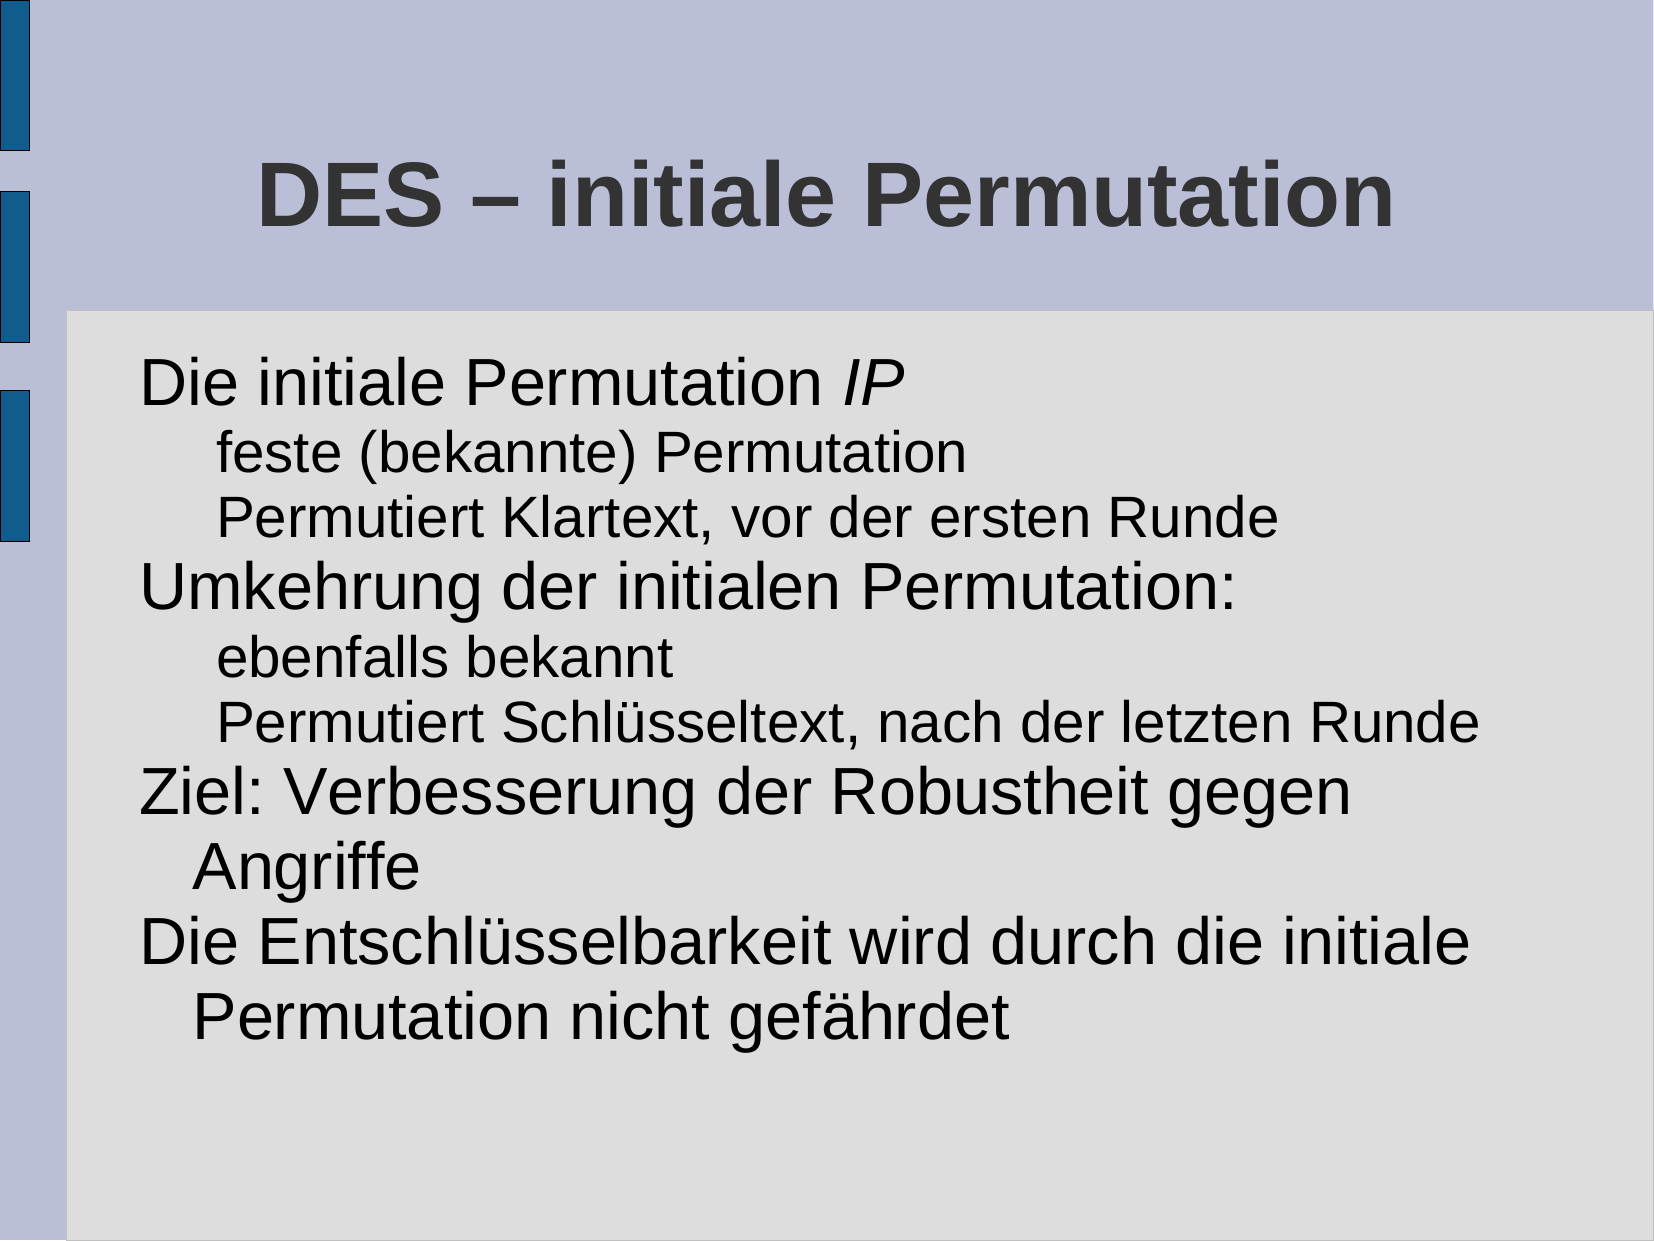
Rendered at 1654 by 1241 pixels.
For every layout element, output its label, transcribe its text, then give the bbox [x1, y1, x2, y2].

list Die initiale Permutation IP feste (bekannte) Permutation Permutiert Klartext, vor der ersten Runde Umkehrung der initialen Permutation: ebenfalls bekannt Permutiert Schlüsseltext, nach der letzten Runde Ziel: Verbesserung der Robustheit gegen Angriffe Die Entschlüsselbarkeit wird durch die initiale Permutation nicht gefährdet [121, 344, 1534, 1127]
title DES – initiale Permutation [121, 91, 1534, 299]
